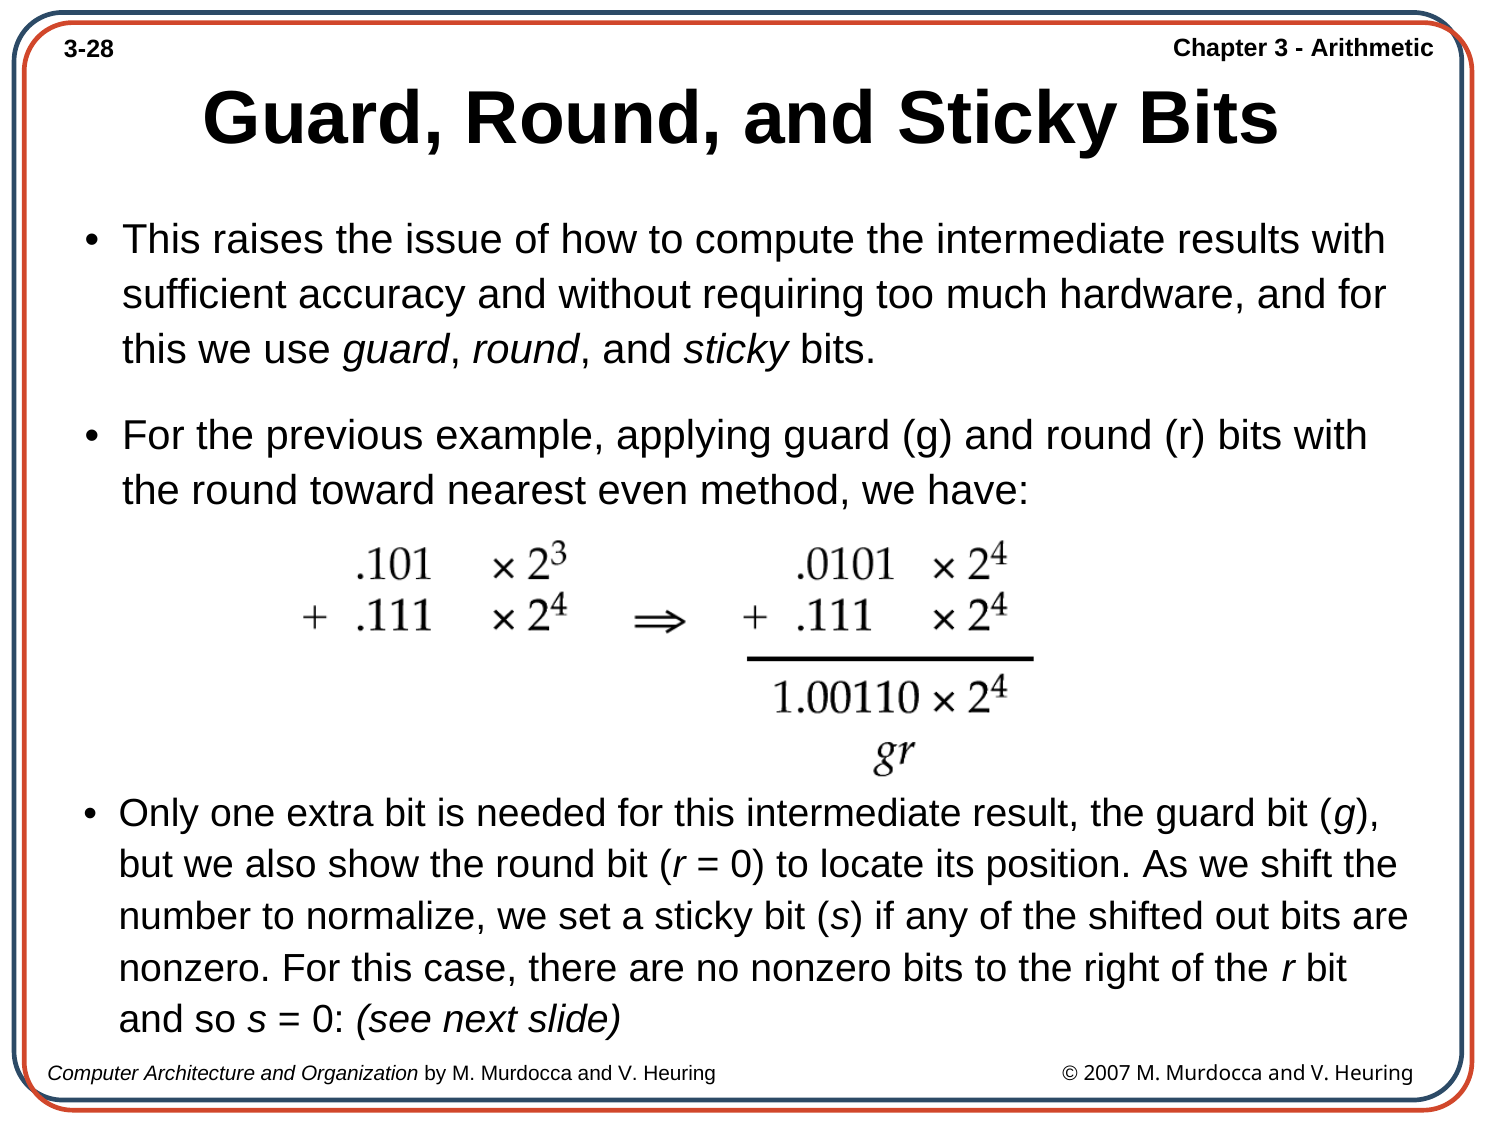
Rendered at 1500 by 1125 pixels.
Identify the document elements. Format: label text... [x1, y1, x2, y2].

title Guard, Round, and Sticky Bits [37, 75, 1447, 163]
picture [300, 537, 1044, 774]
text_box • This raises the issue of how to compute the intermediate results with sufficient accuracy and without requiring too much hardware, and for this we use guard, round, and sticky bits. • For the previous example, applying guard (g) and round (r) bits with the round toward nearest even method, we have: [49, 199, 1425, 750]
text_box • Only one extra bit is needed for this intermediate result, the guard bit (g), but we also show the round bit (r = 0) to locate its position. As we shift the number to normalize, we set a sticky bit (s) if any of the shifted out bits are nonzero. For this case, there are no nonzero bits to the right of the r bit and so s = 0: (see next slide) [49, 774, 1425, 1050]
